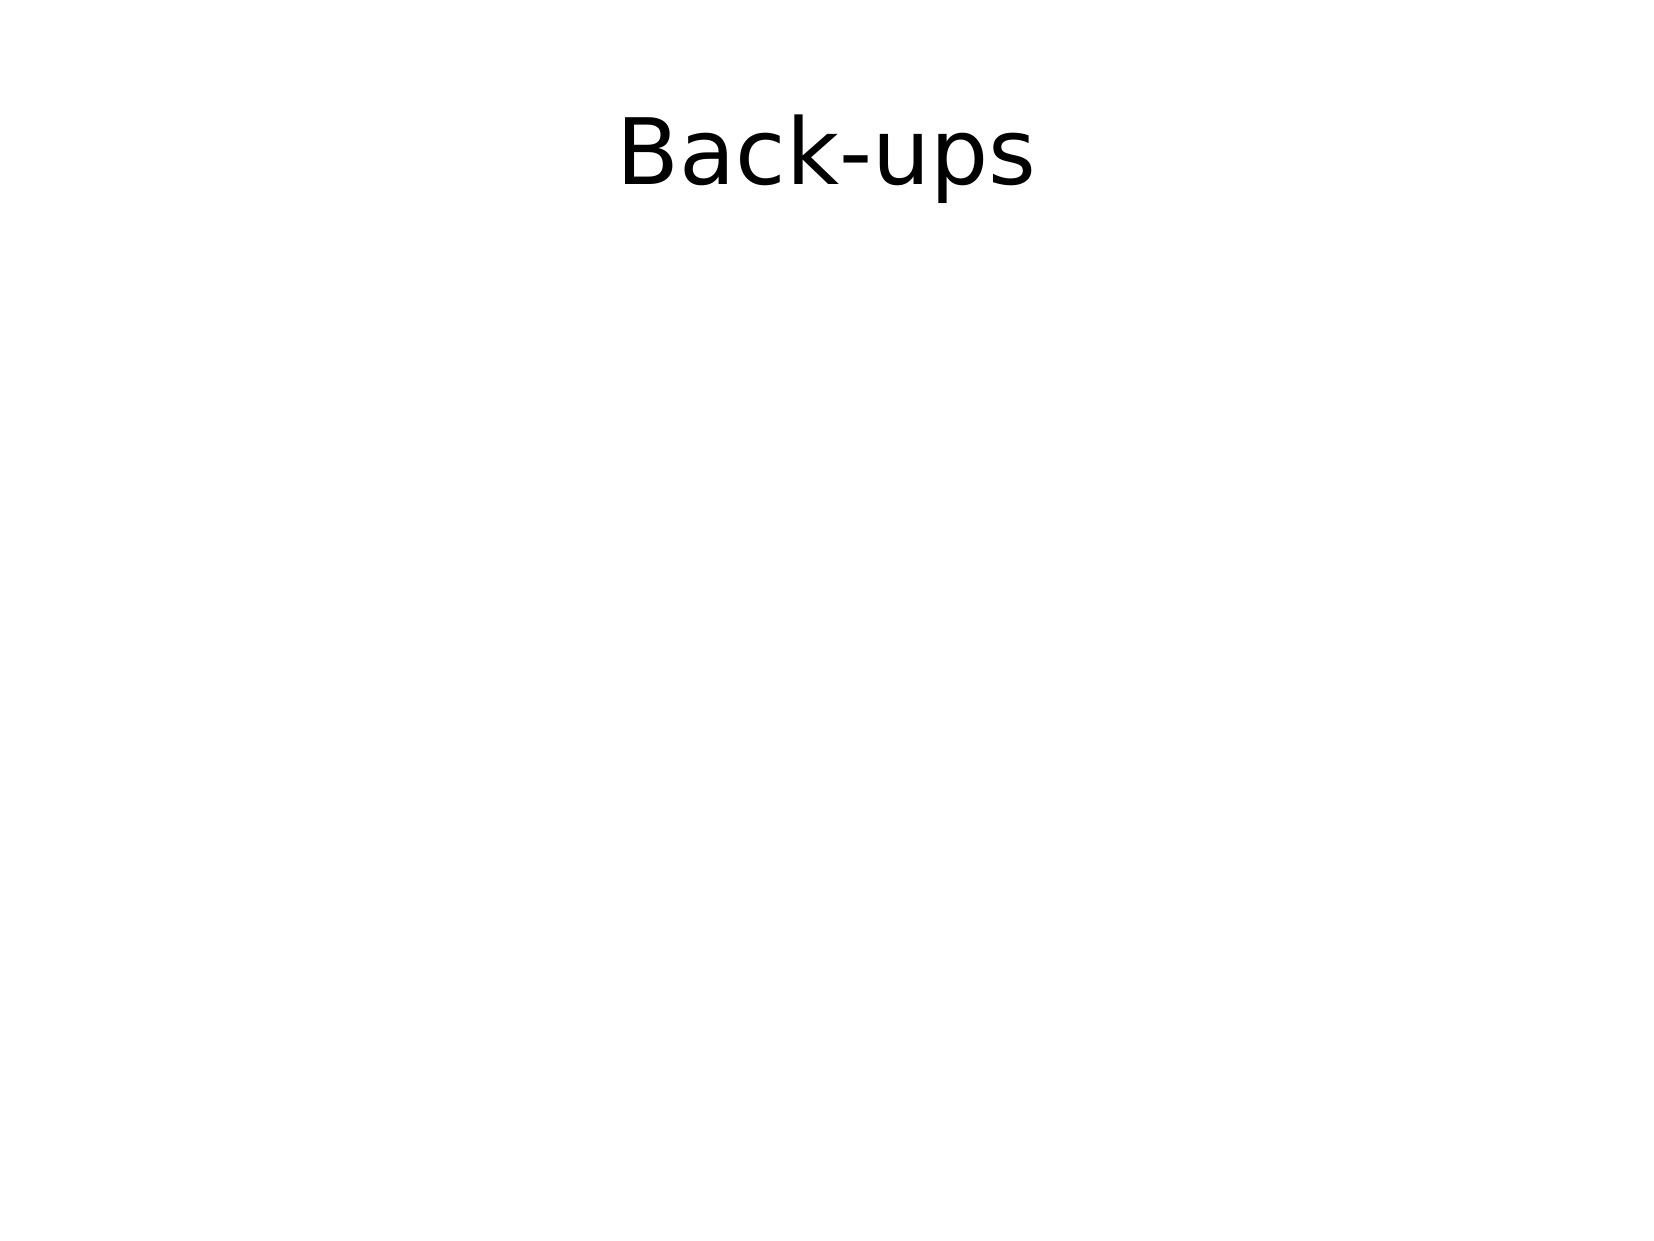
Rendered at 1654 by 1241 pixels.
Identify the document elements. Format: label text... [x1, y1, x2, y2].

title Back-ups [82, 56, 1571, 250]
